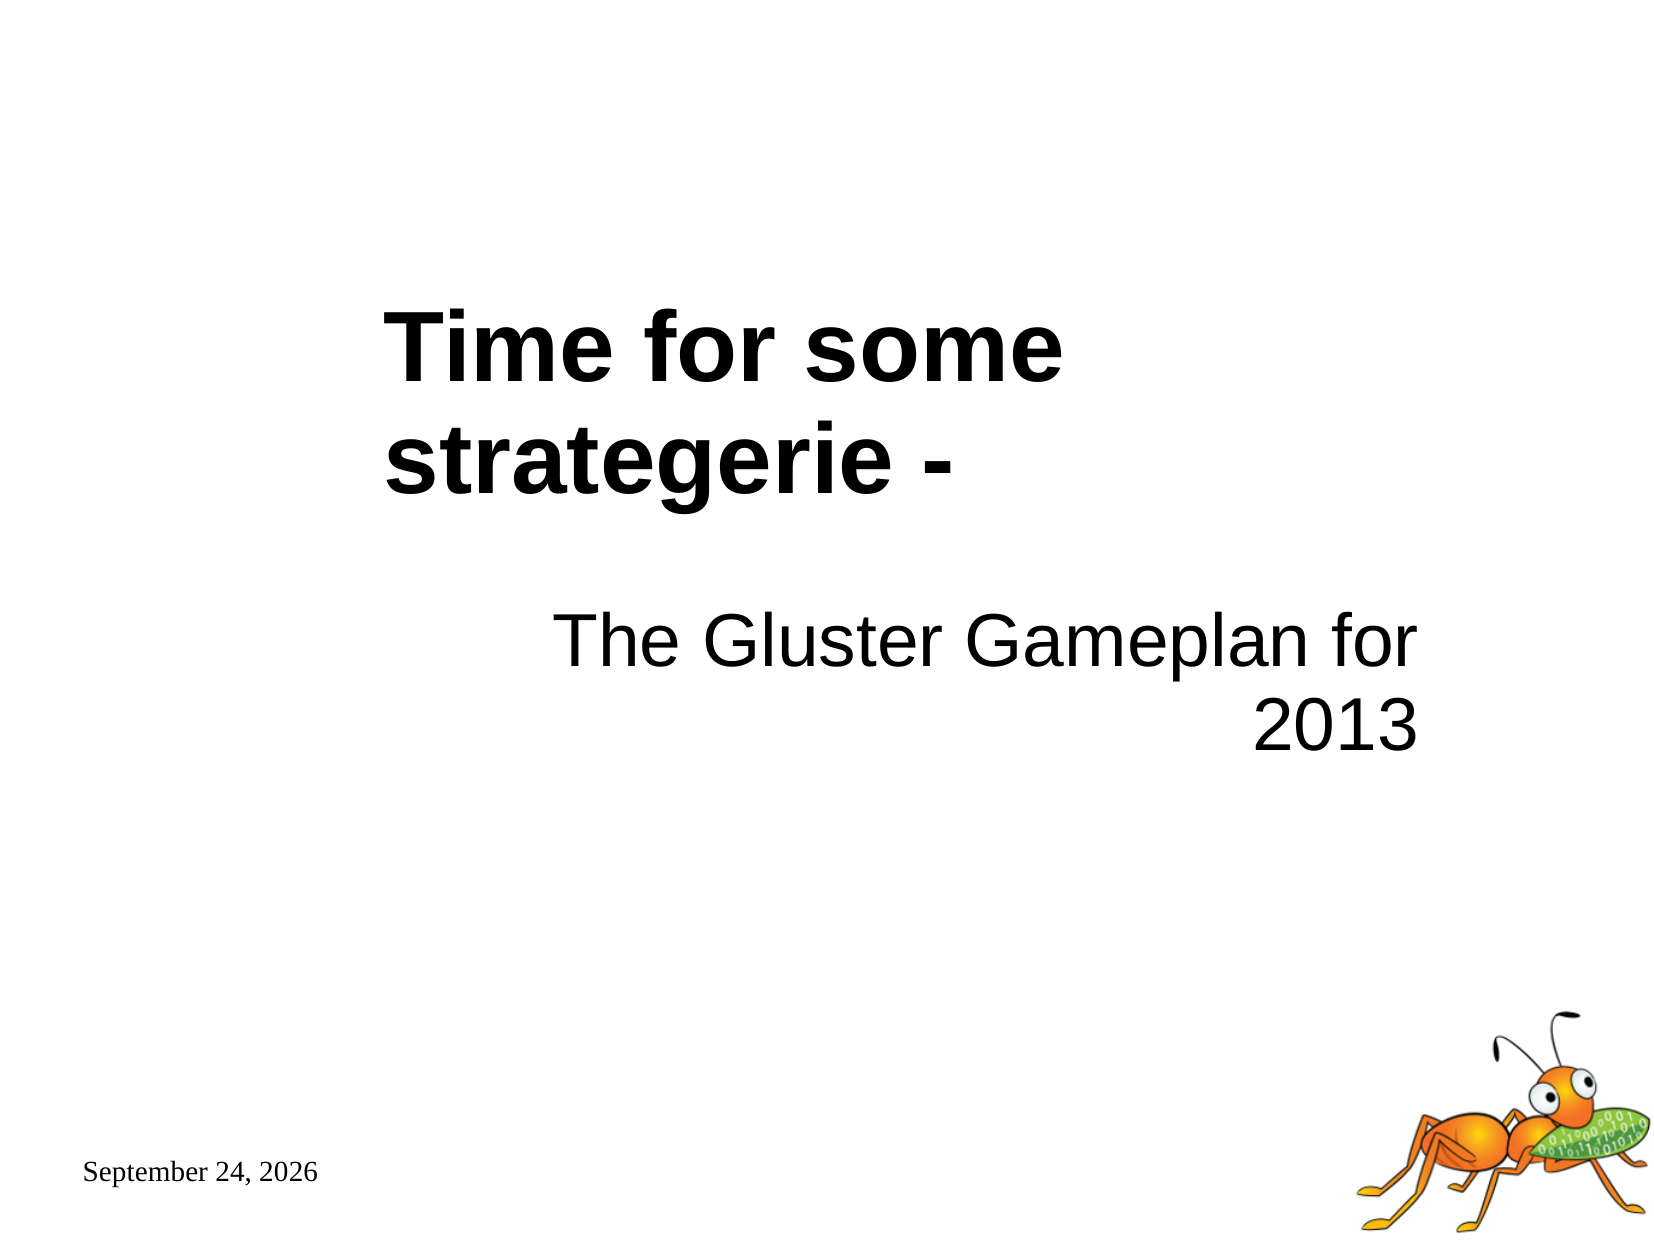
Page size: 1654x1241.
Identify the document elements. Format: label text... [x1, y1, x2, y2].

text_box Time for some strategerie - The Gluster Gameplan for 2013 [369, 284, 1435, 775]
picture [1353, 1009, 1654, 1235]
